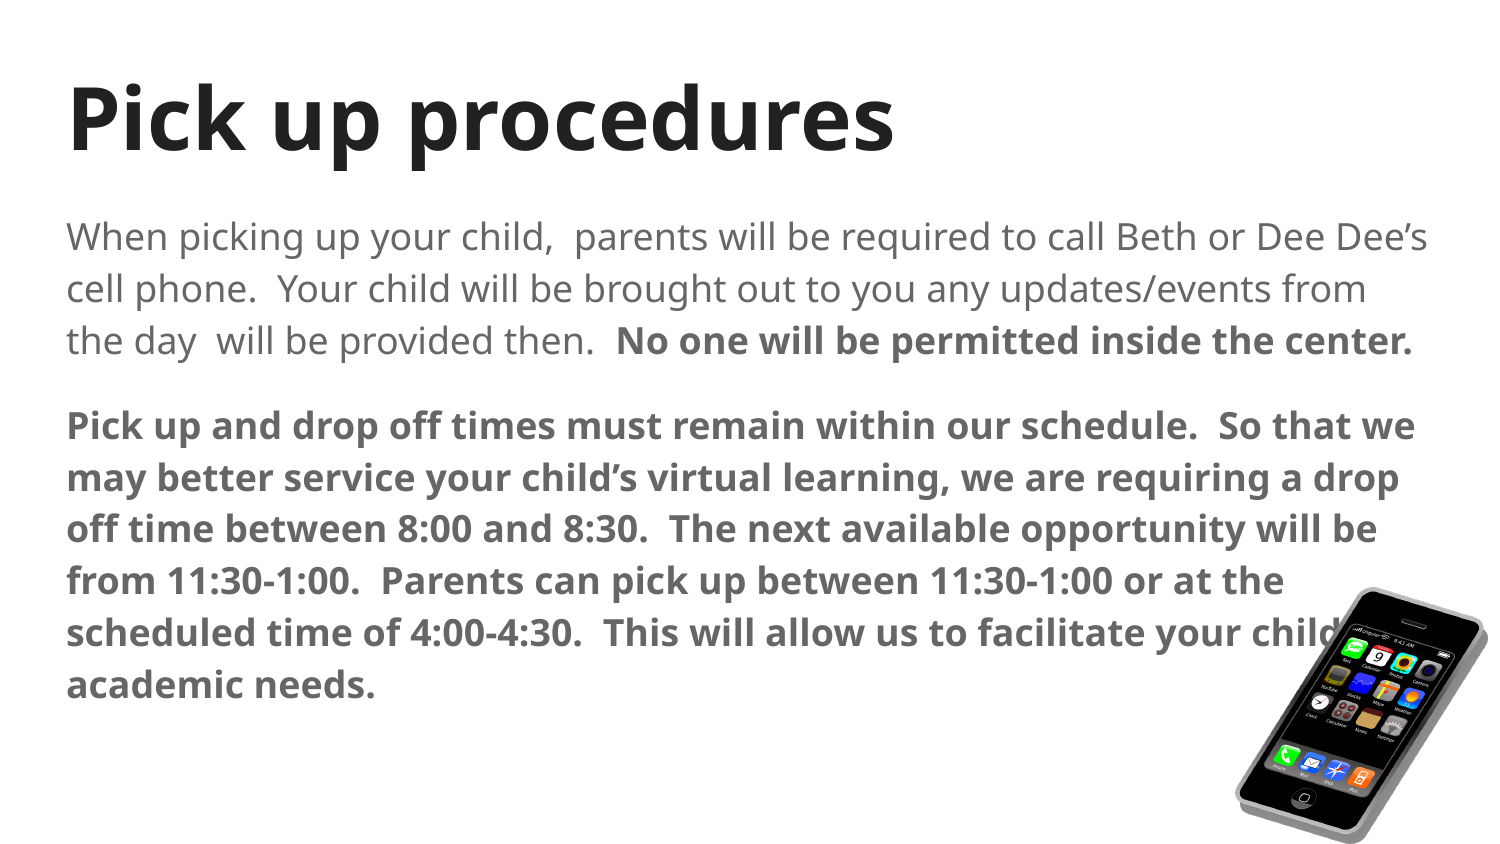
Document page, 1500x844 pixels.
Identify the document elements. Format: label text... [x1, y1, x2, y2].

list When picking up your child, parents will be required to call Beth or Dee Dee’s cell phone. Your child will be brought out to you any updates/events from the day will be provided then. No one will be permitted inside the center. Pick up and drop off times must remain within our schedule. So that we may better service your child’s virtual learning, we are requiring a drop off time between 8:00 and 8:30. The next available opportunity will be from 11:30-1:00. Parents can pick up between 11:30-1:00 or at the scheduled time of 4:00-4:30. This will allow us to facilitate your child’s academic needs. [51, 191, 1449, 813]
title Pick up procedures [51, 48, 1449, 180]
picture [1235, 587, 1488, 844]
